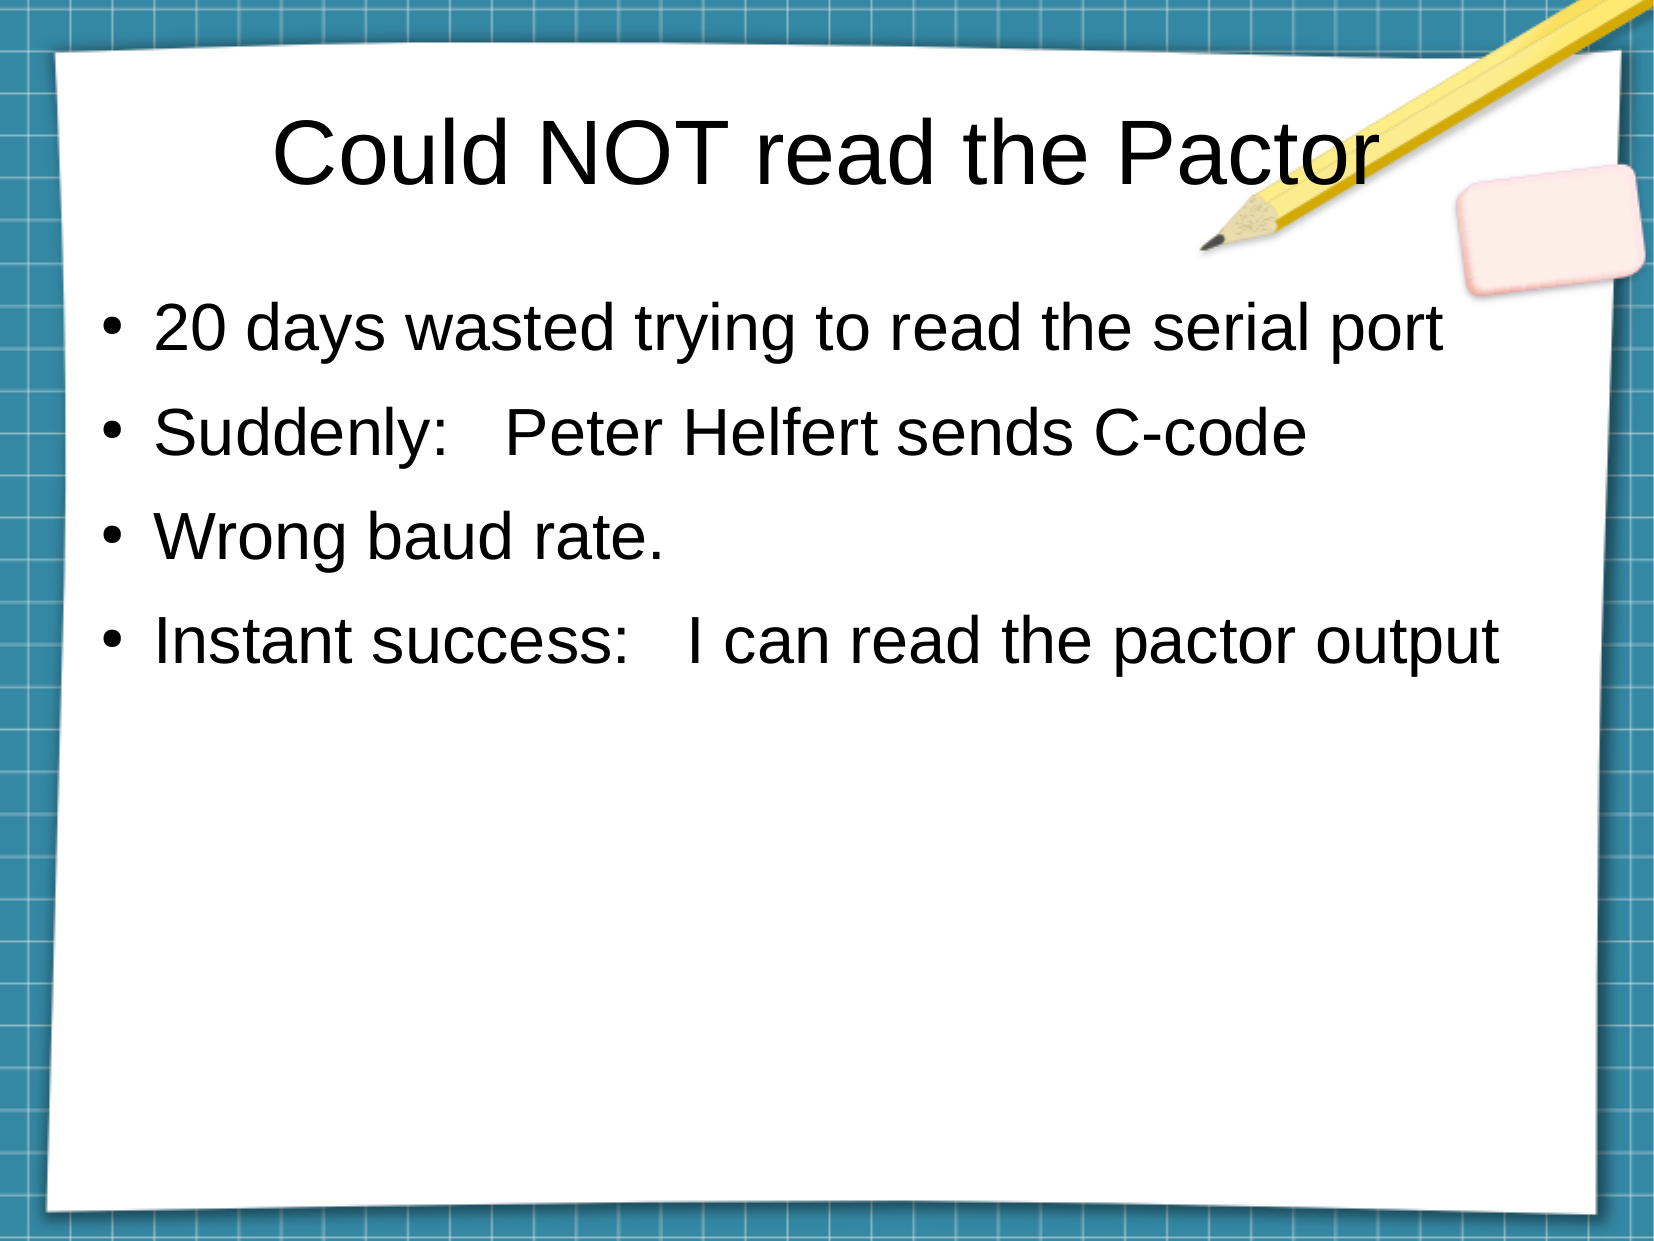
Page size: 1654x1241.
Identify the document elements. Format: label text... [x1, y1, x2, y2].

list 20 days wasted trying to read the serial port Suddenly: Peter Helfert sends C-code Wrong baud rate. Instant success: I can read the pactor output [82, 290, 1571, 1010]
title Could NOT read the Pactor [82, 49, 1571, 257]
picture [0, 0, 1654, 1241]
